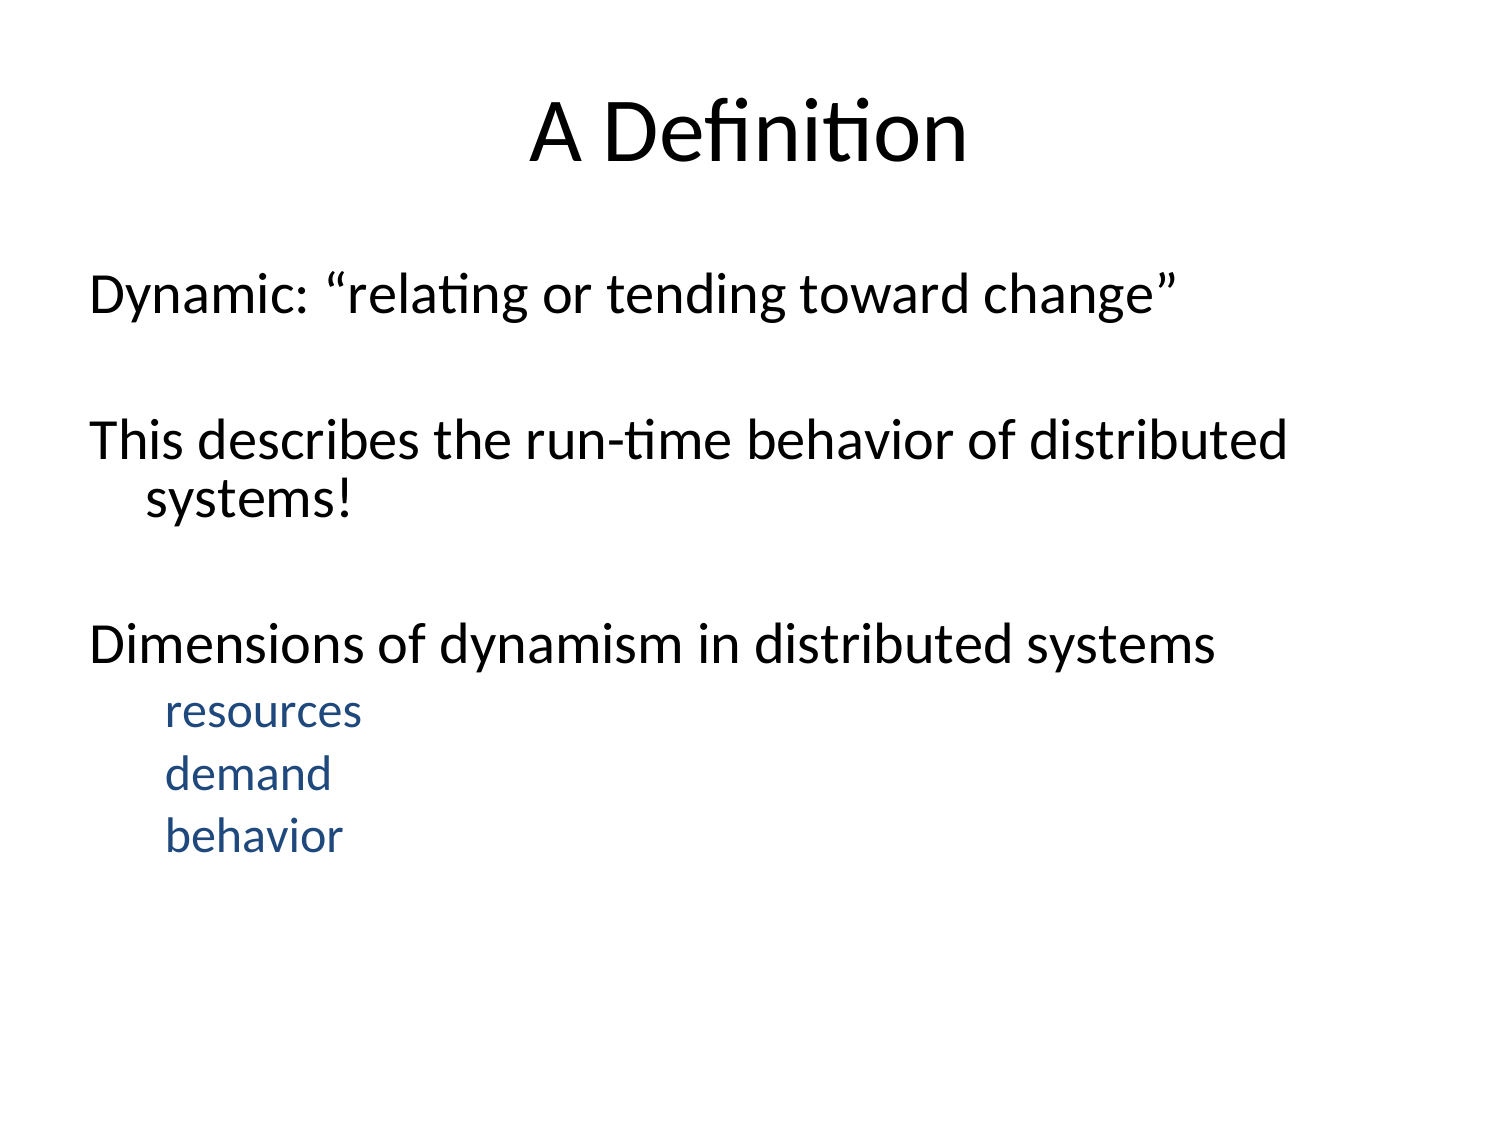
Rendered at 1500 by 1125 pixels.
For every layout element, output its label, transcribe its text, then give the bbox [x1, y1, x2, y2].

list Dynamic: “relating or tending toward change” This describes the run-time behavior of distributed systems! Dimensions of dynamism in distributed systems resources demand behavior [74, 262, 1450, 1076]
title A Definition [75, 45, 1426, 233]
